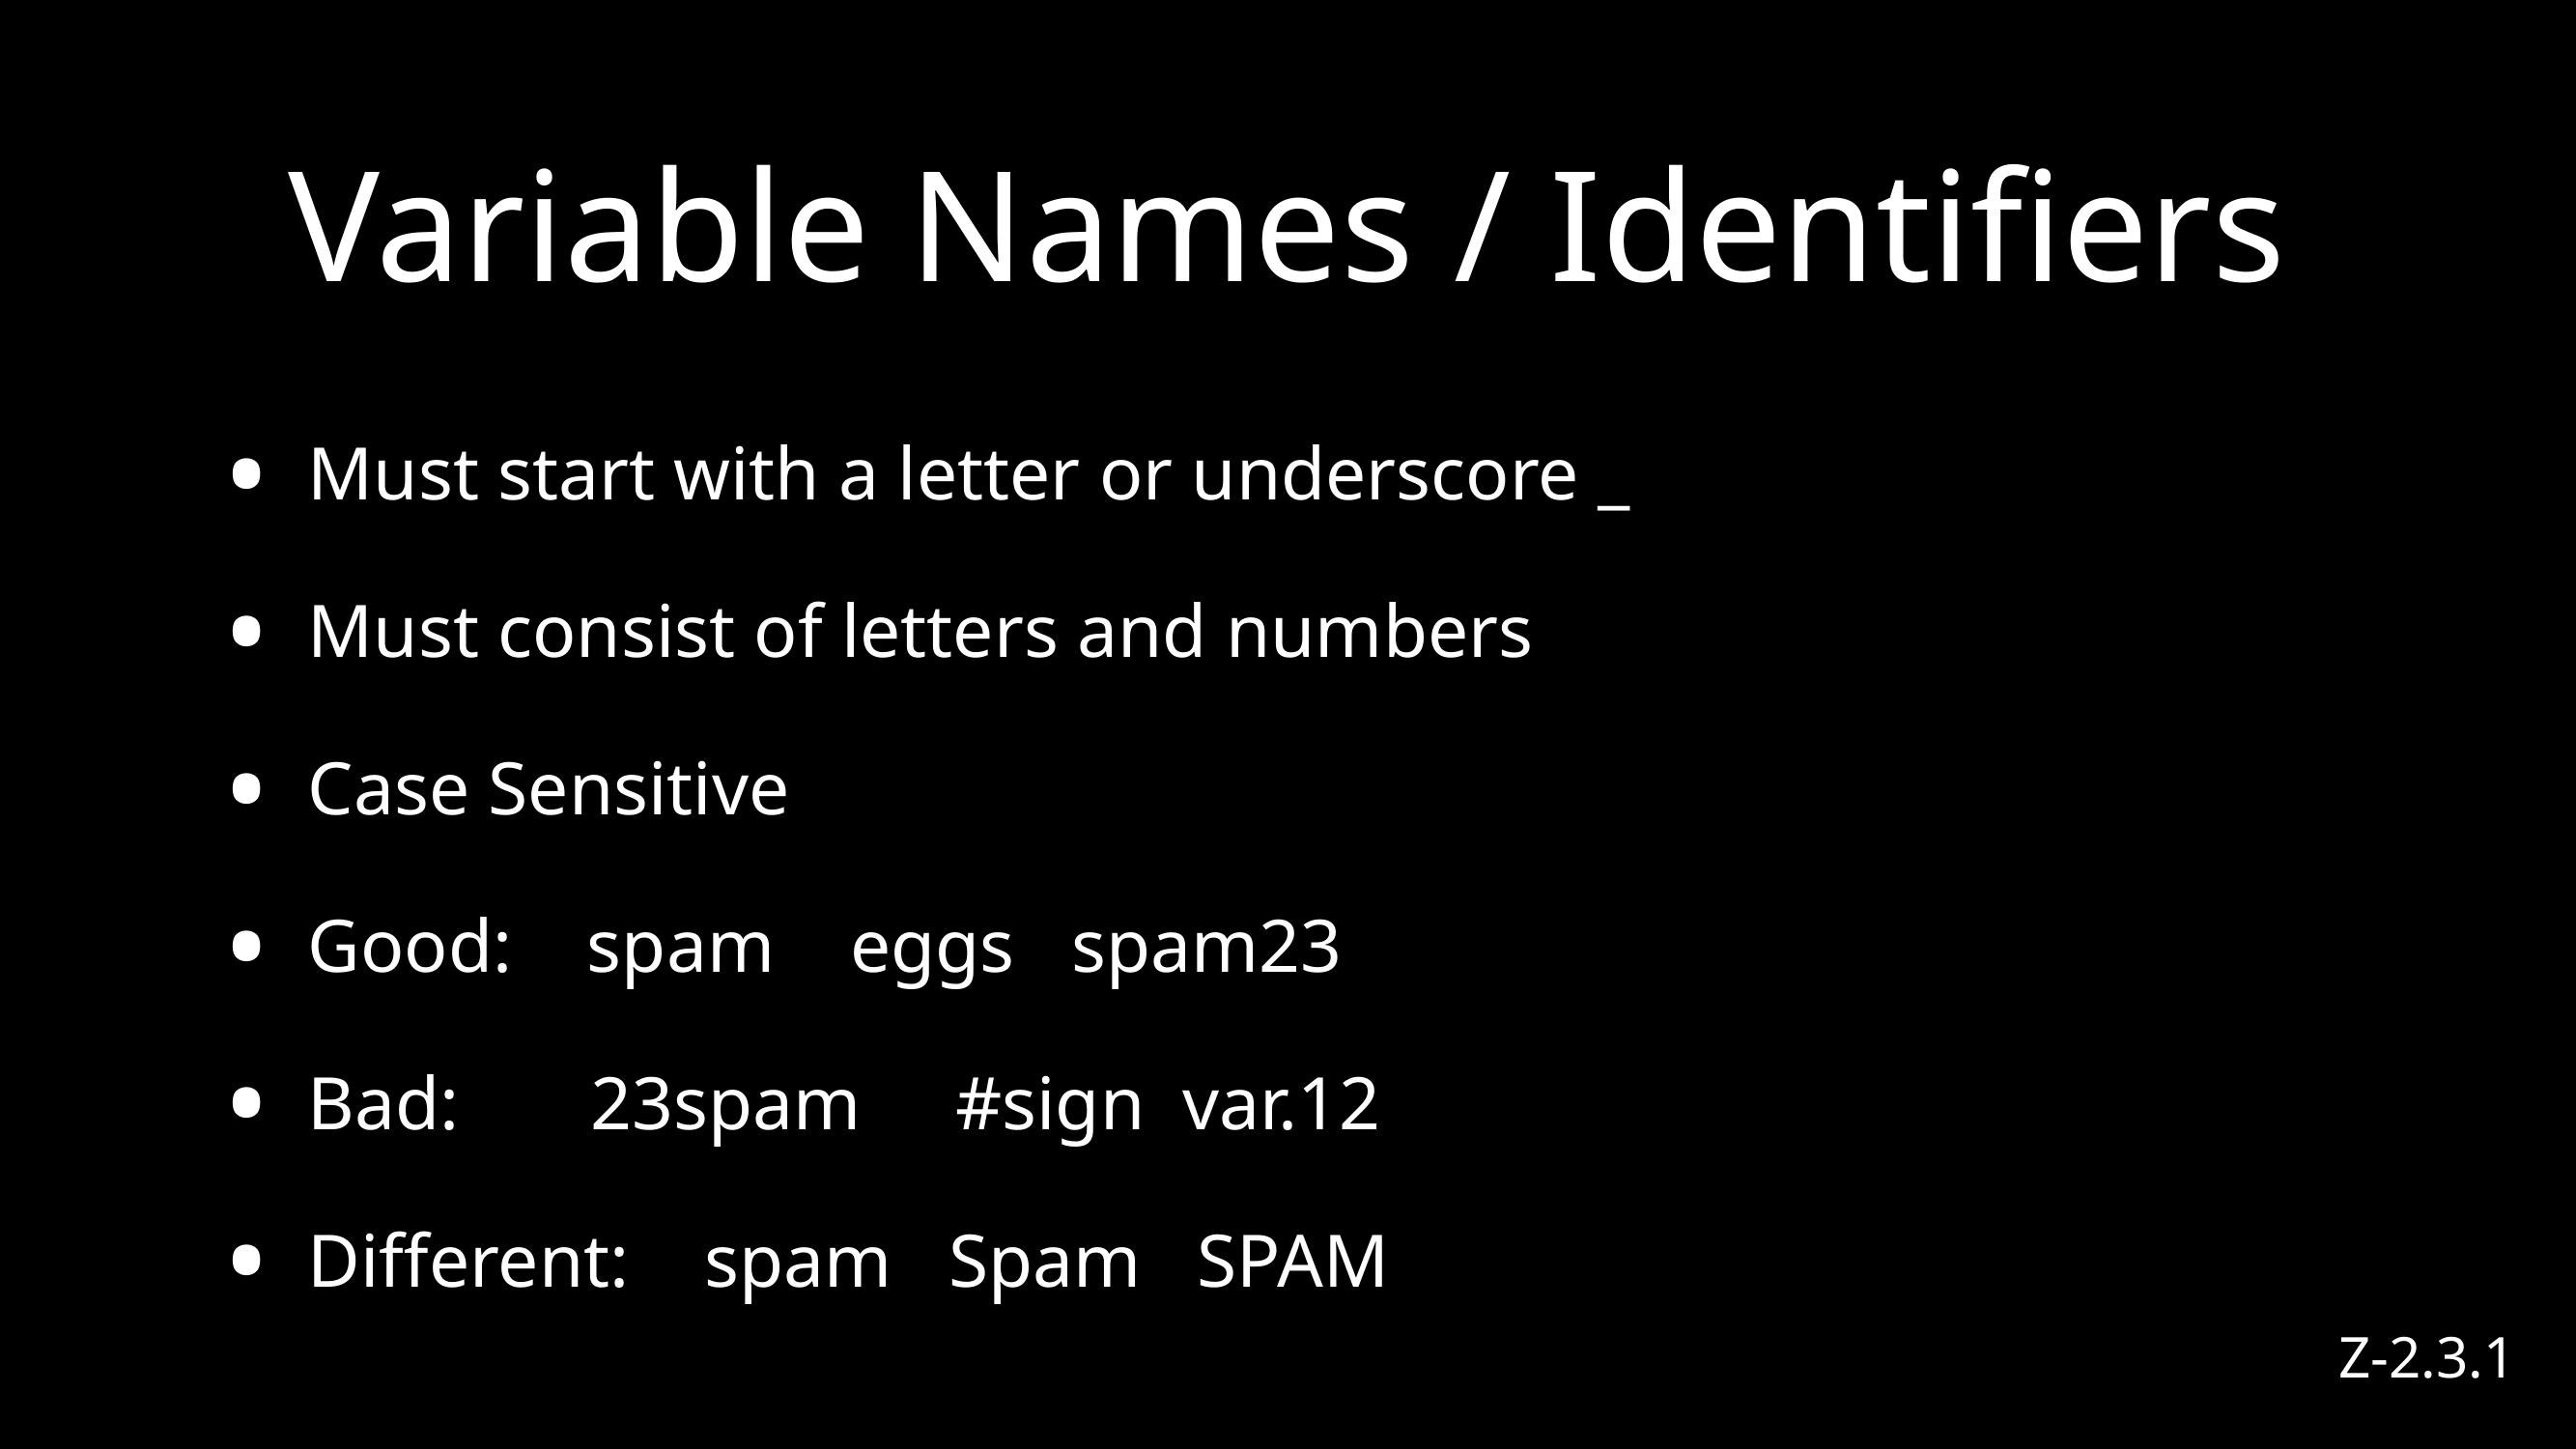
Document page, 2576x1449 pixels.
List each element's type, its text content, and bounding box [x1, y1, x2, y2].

title Variable Names / Identifiers [183, 38, 2392, 403]
list Must start with a letter or underscore _ Must consist of letters and numbers Case Sensitive Good: spam eggs spam23 Bad: 23spam #sign var.12 Different: spam Spam SPAM [183, 412, 2392, 1317]
text_box Z-2.3.1 [2338, 1321, 2516, 1390]
